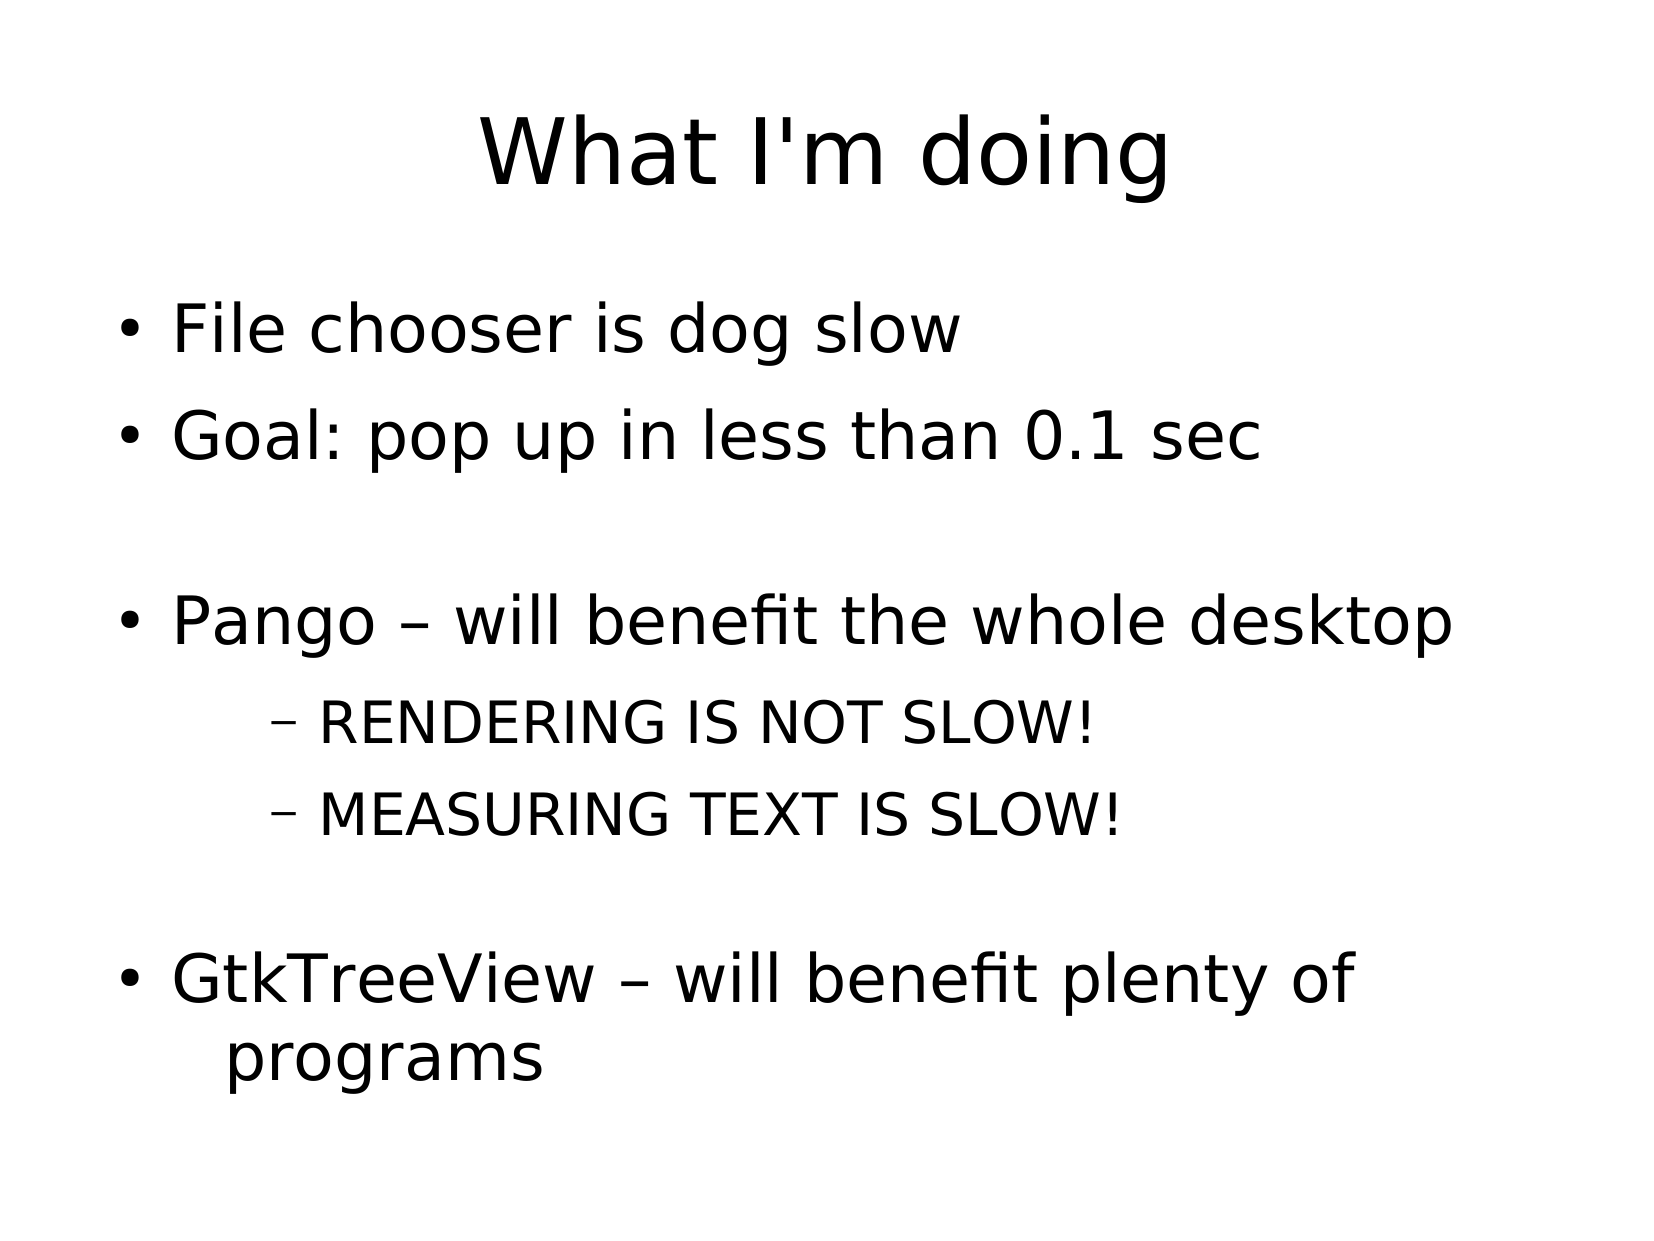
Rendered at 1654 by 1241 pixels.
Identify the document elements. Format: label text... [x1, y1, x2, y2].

list File chooser is dog slow Goal: pop up in less than 0.1 sec Pango – will benefit the whole desktop RENDERING IS NOT SLOW! MEASURING TEXT IS SLOW! GtkTreeView – will benefit plenty of programs [82, 290, 1571, 1109]
title What I'm doing [82, 49, 1571, 257]
